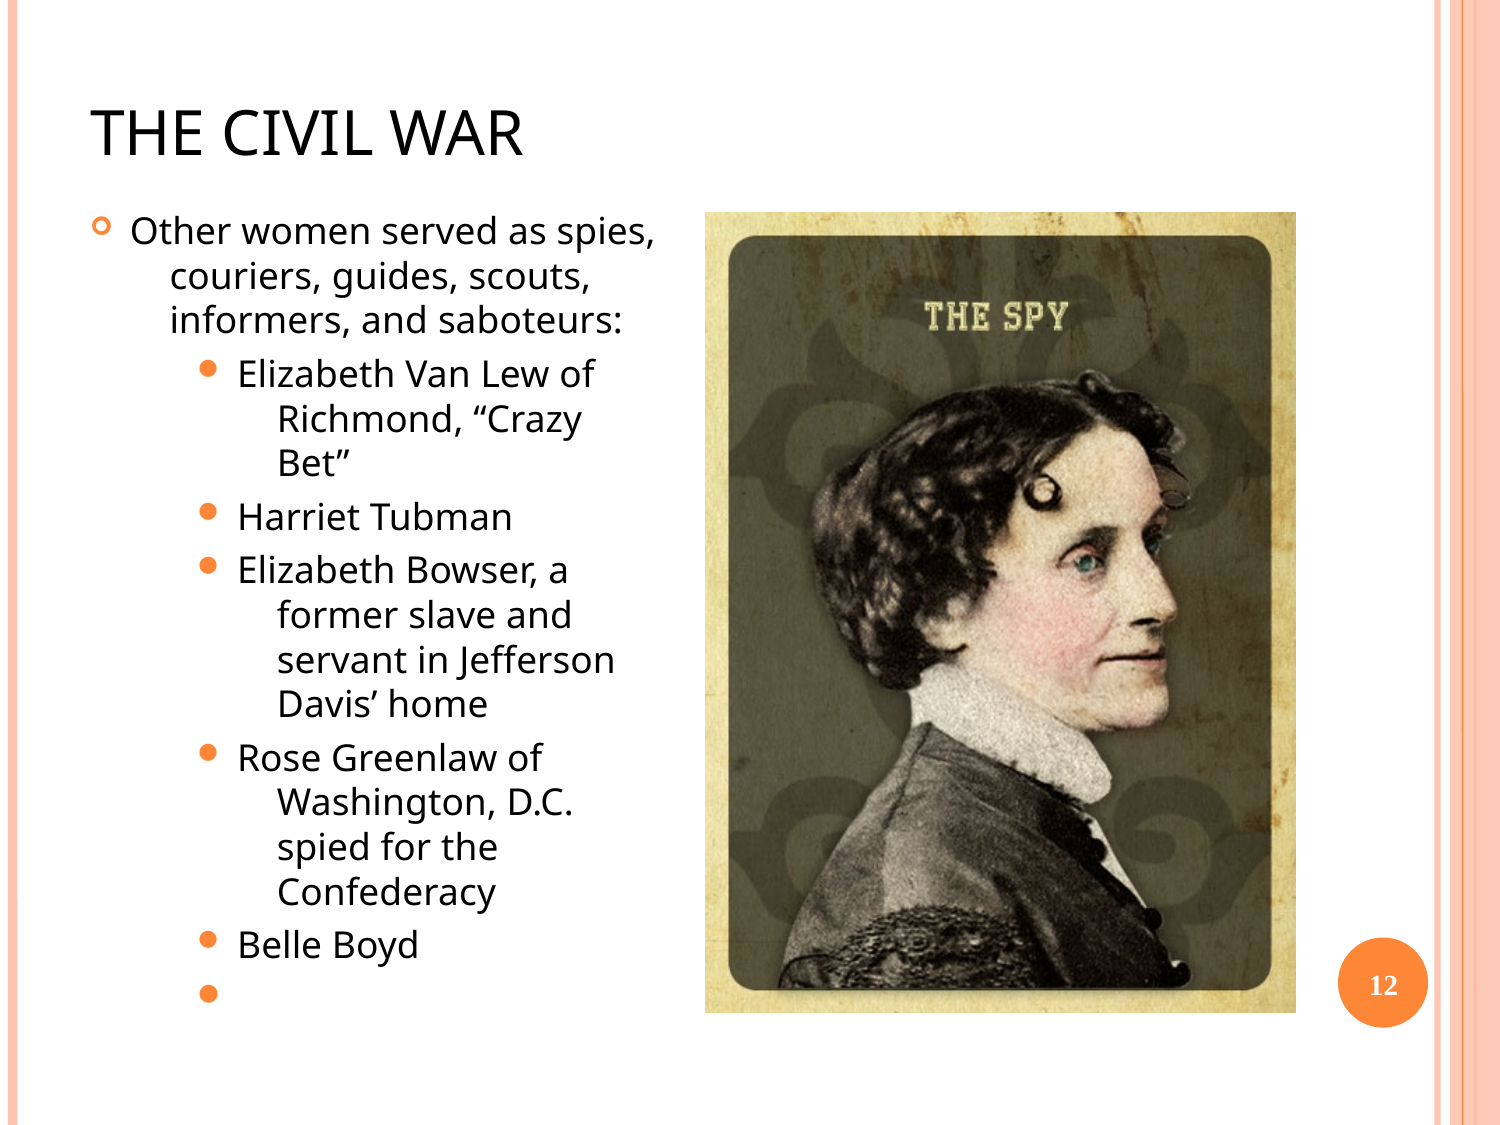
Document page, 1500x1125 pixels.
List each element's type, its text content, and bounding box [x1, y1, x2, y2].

picture [705, 212, 1296, 1013]
list Other women served as spies, couriers, guides, scouts, informers, and saboteurs: Elizabeth Van Lew of Richmond, “Crazy Bet” Harriet Tubman Elizabeth Bowser, a former slave and servant in Jefferson Davis’ home Rose Greenlaw of Washington, D.C. spied for the Confederacy Belle Boyd [75, 200, 676, 1013]
text_box [1333, 940, 1434, 1027]
title The Civil War [75, 45, 1300, 175]
